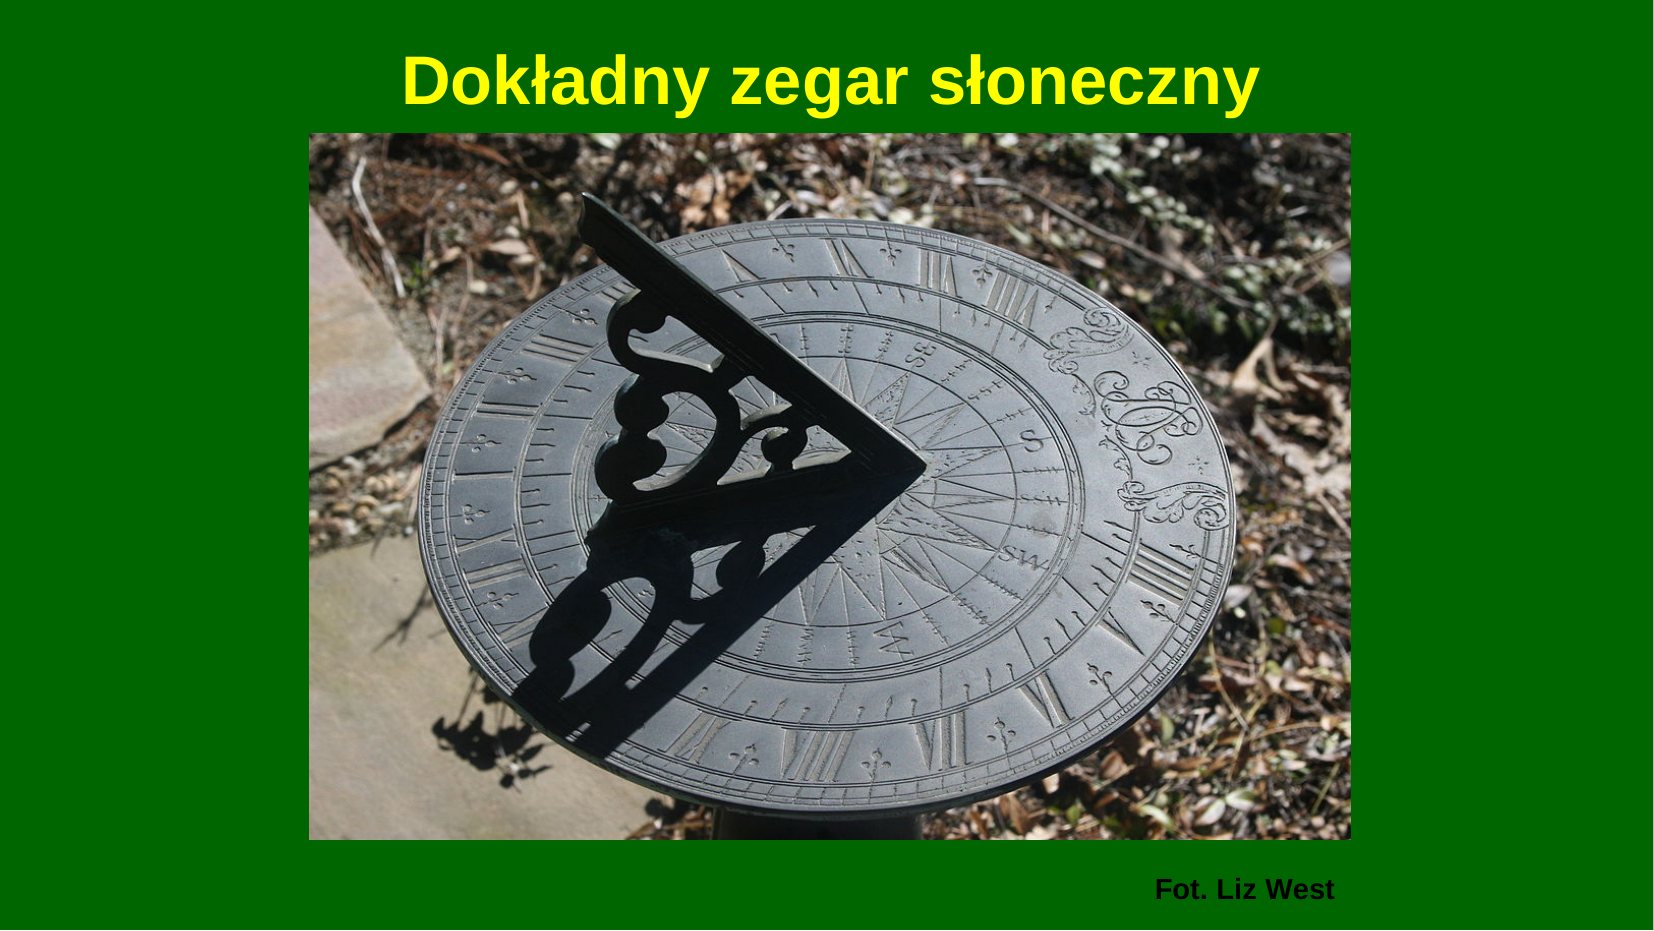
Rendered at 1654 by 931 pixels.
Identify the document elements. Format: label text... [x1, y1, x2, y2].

title Dokładny zegar słoneczny [272, 7, 1390, 152]
picture [309, 133, 1351, 840]
text_box Fot. Liz West [1139, 864, 1298, 901]
